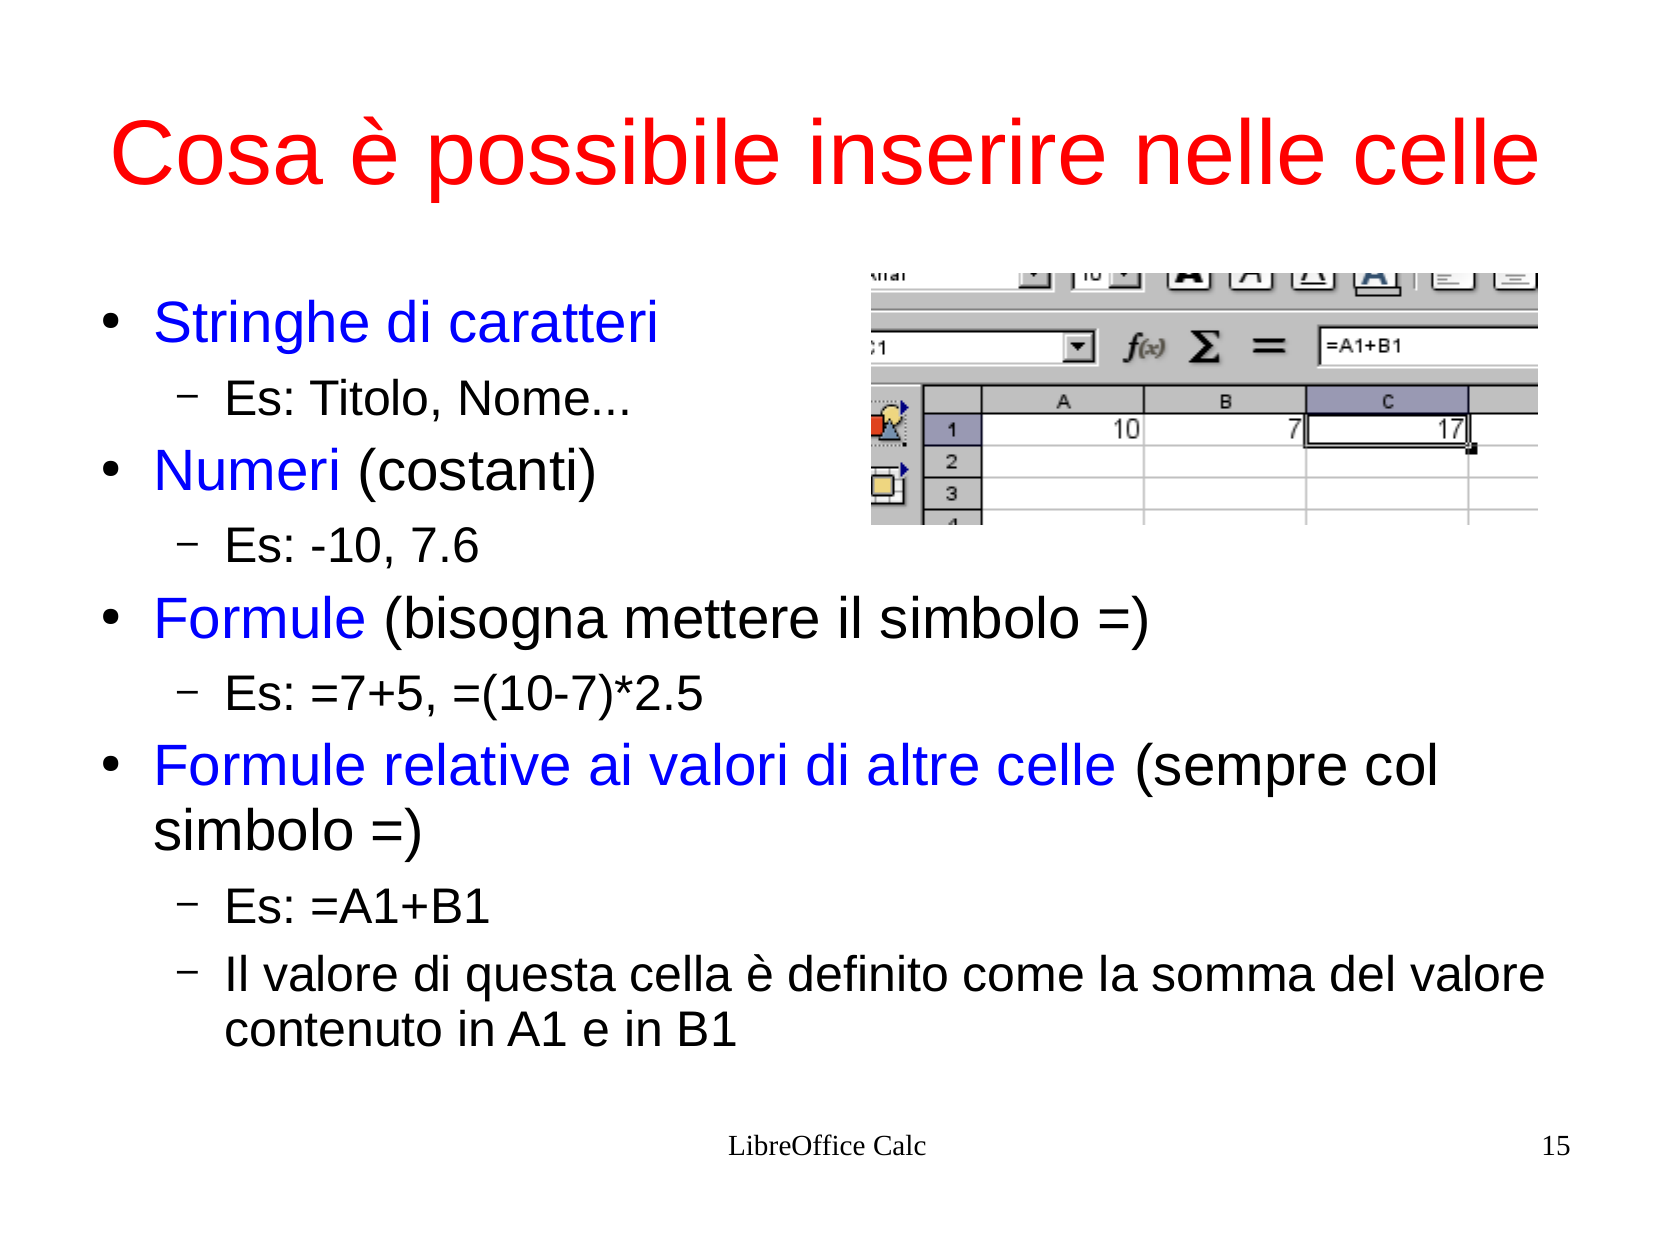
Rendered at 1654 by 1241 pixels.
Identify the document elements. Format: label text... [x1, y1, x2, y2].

list Stringhe di caratteri Es: Titolo, Nome... Numeri (costanti) Es: -10, 7.6 Formule (bisogna mettere il simbolo =) Es: =7+5, =(10-7)*2.5 Formule relative ai valori di altre celle (sempre col simbolo =) Es: =A1+B1 Il valore di questa cella è definito come la somma del valore contenuto in A1 e in B1 [82, 290, 1571, 1109]
title Cosa è possibile inserire nelle celle [82, 49, 1571, 257]
picture [871, 273, 1538, 526]
